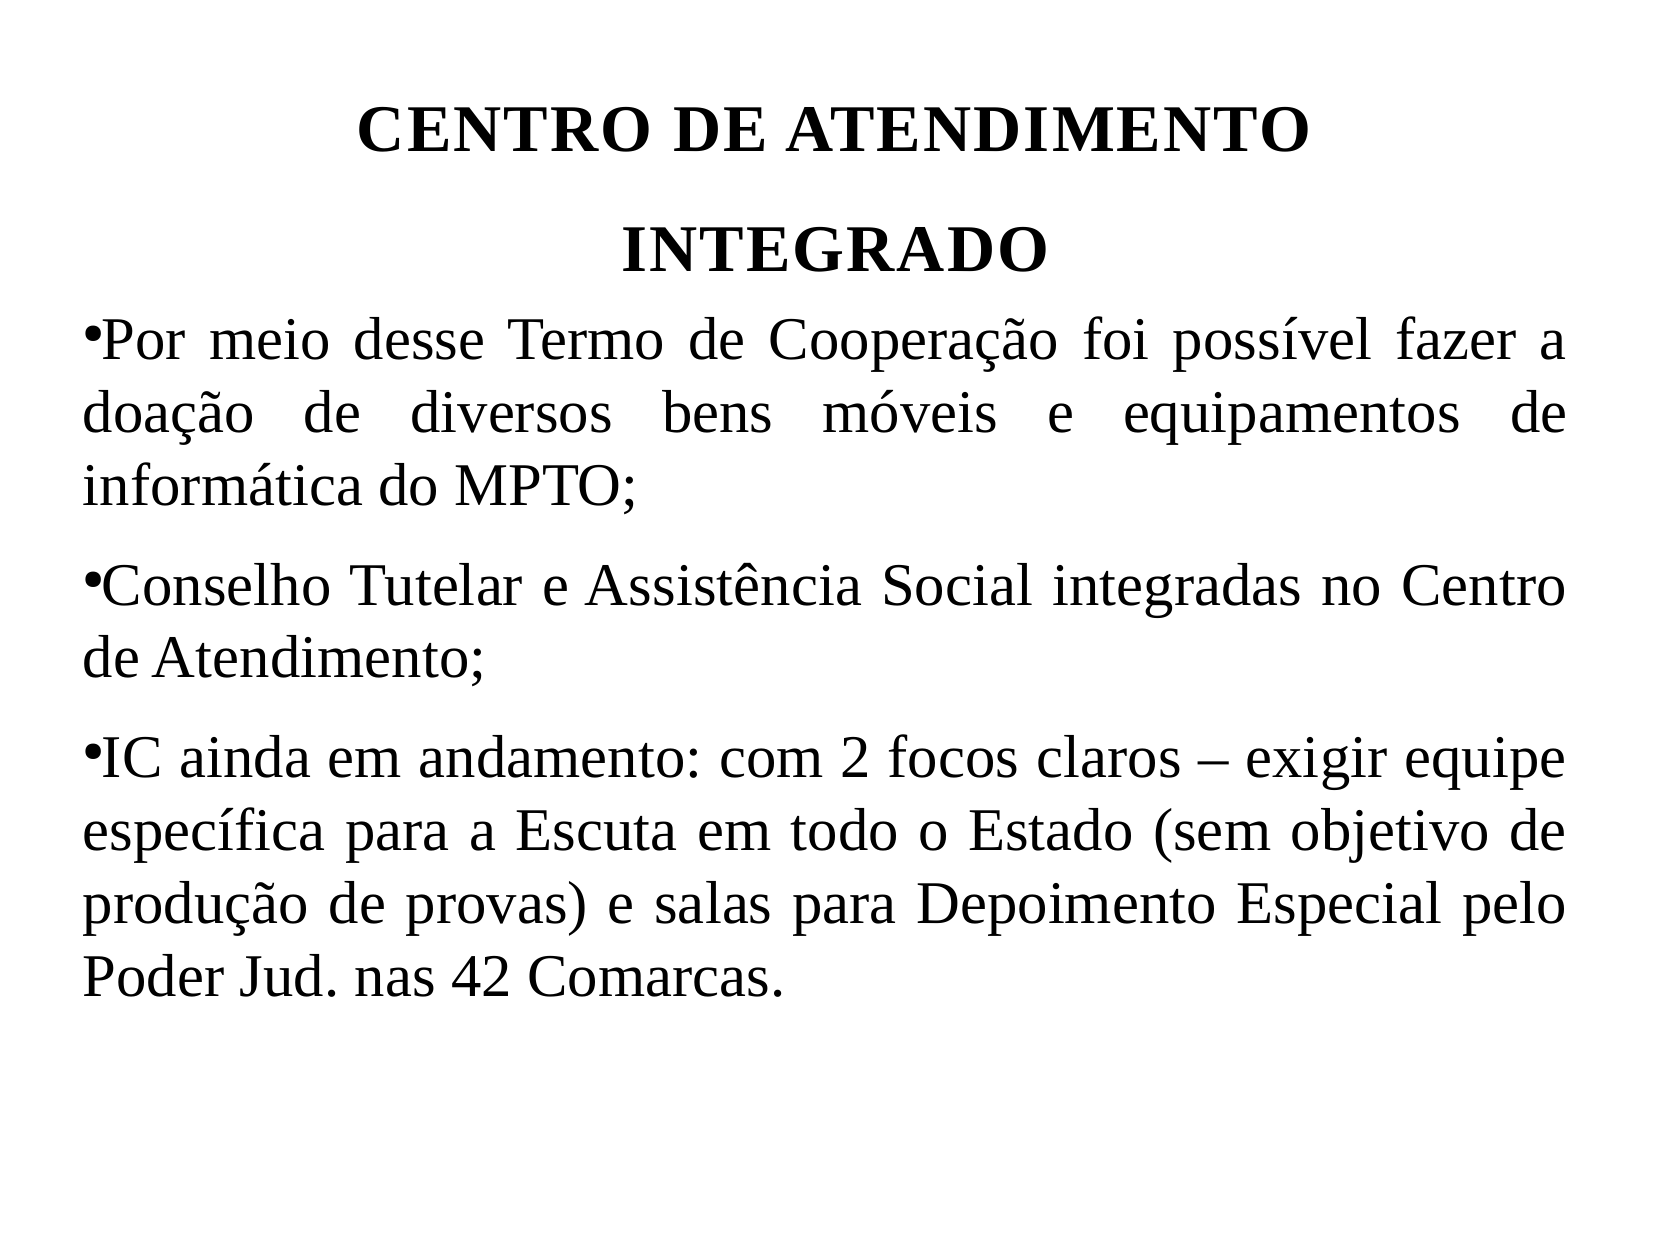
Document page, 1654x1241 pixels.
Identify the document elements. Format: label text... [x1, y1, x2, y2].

list Por meio desse Termo de Cooperação foi possível fazer a doação de diversos bens móveis e equipamentos de informática do MPTO; Conselho Tutelar e Assistência Social integradas no Centro de Atendimento; IC ainda em andamento: com 2 focos claros – exigir equipe específica para a Escuta em todo o Estado (sem objetivo de produção de provas) e salas para Depoimento Especial pelo Poder Jud. nas 42 Comarcas. [82, 299, 1571, 1019]
title CENTRO DE ATENDIMENTO INTEGRADO [82, 45, 1412, 231]
